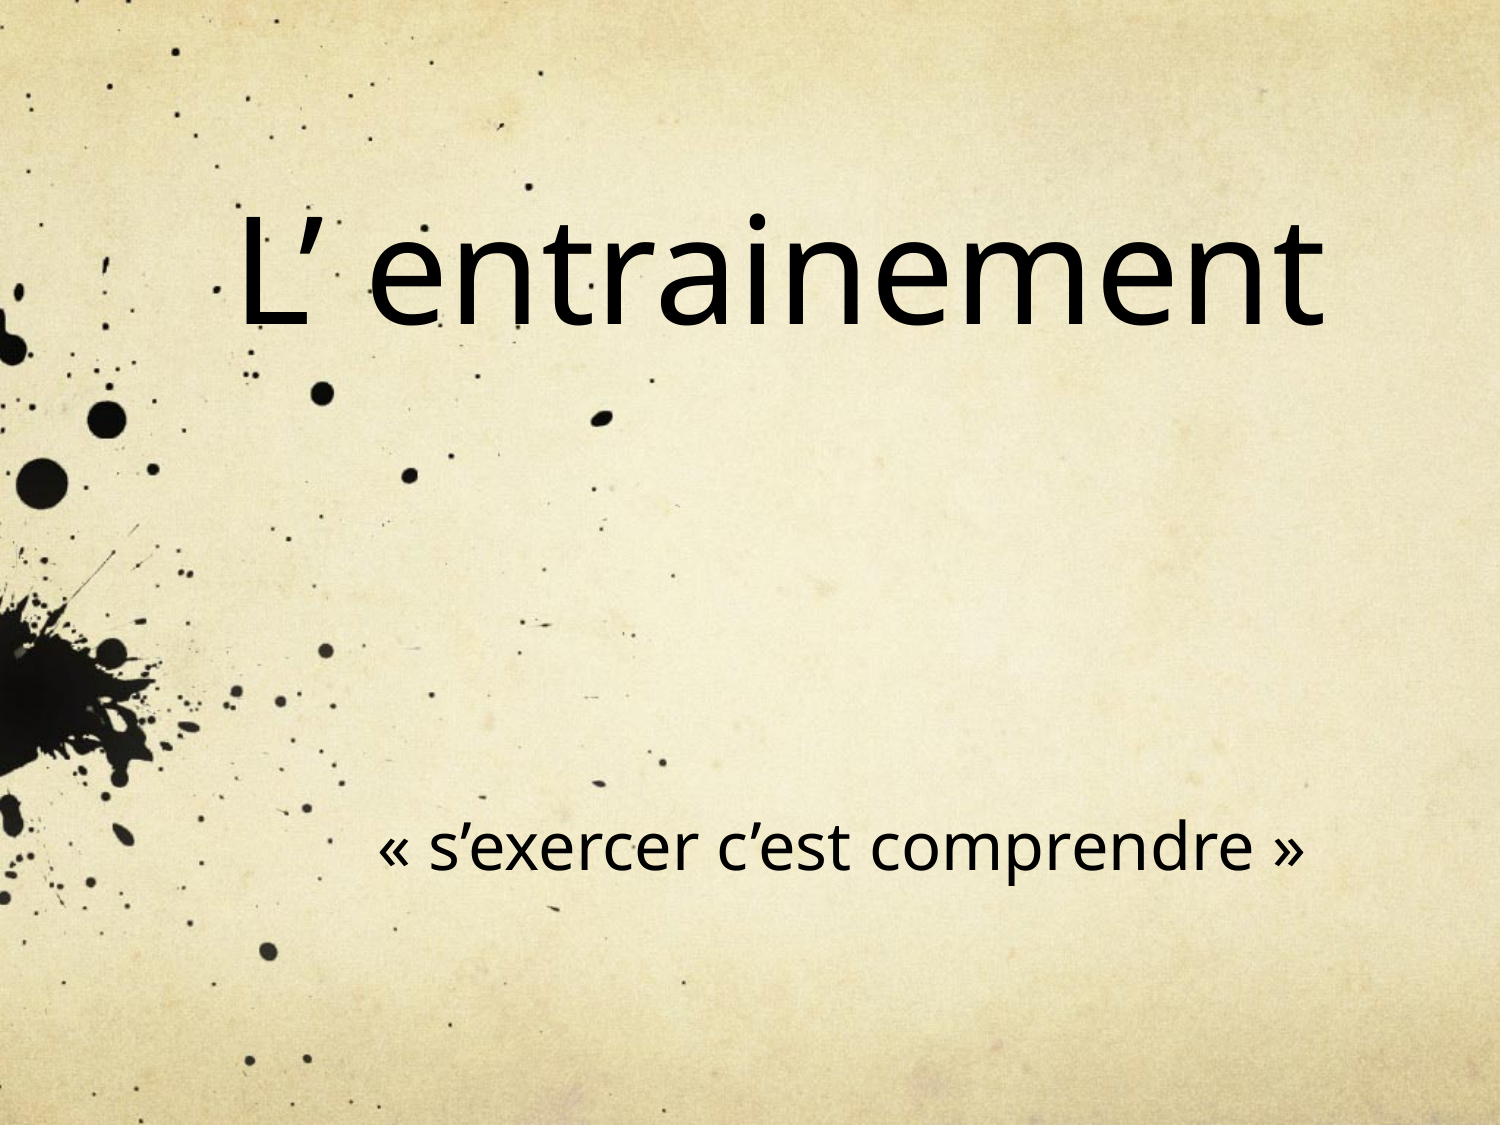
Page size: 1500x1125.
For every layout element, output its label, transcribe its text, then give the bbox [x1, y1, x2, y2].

text_box « s’exercer c’est comprendre » [362, 829, 1426, 946]
title L’ entrainement [225, 249, 1338, 625]
picture [0, 0, 1500, 1125]
